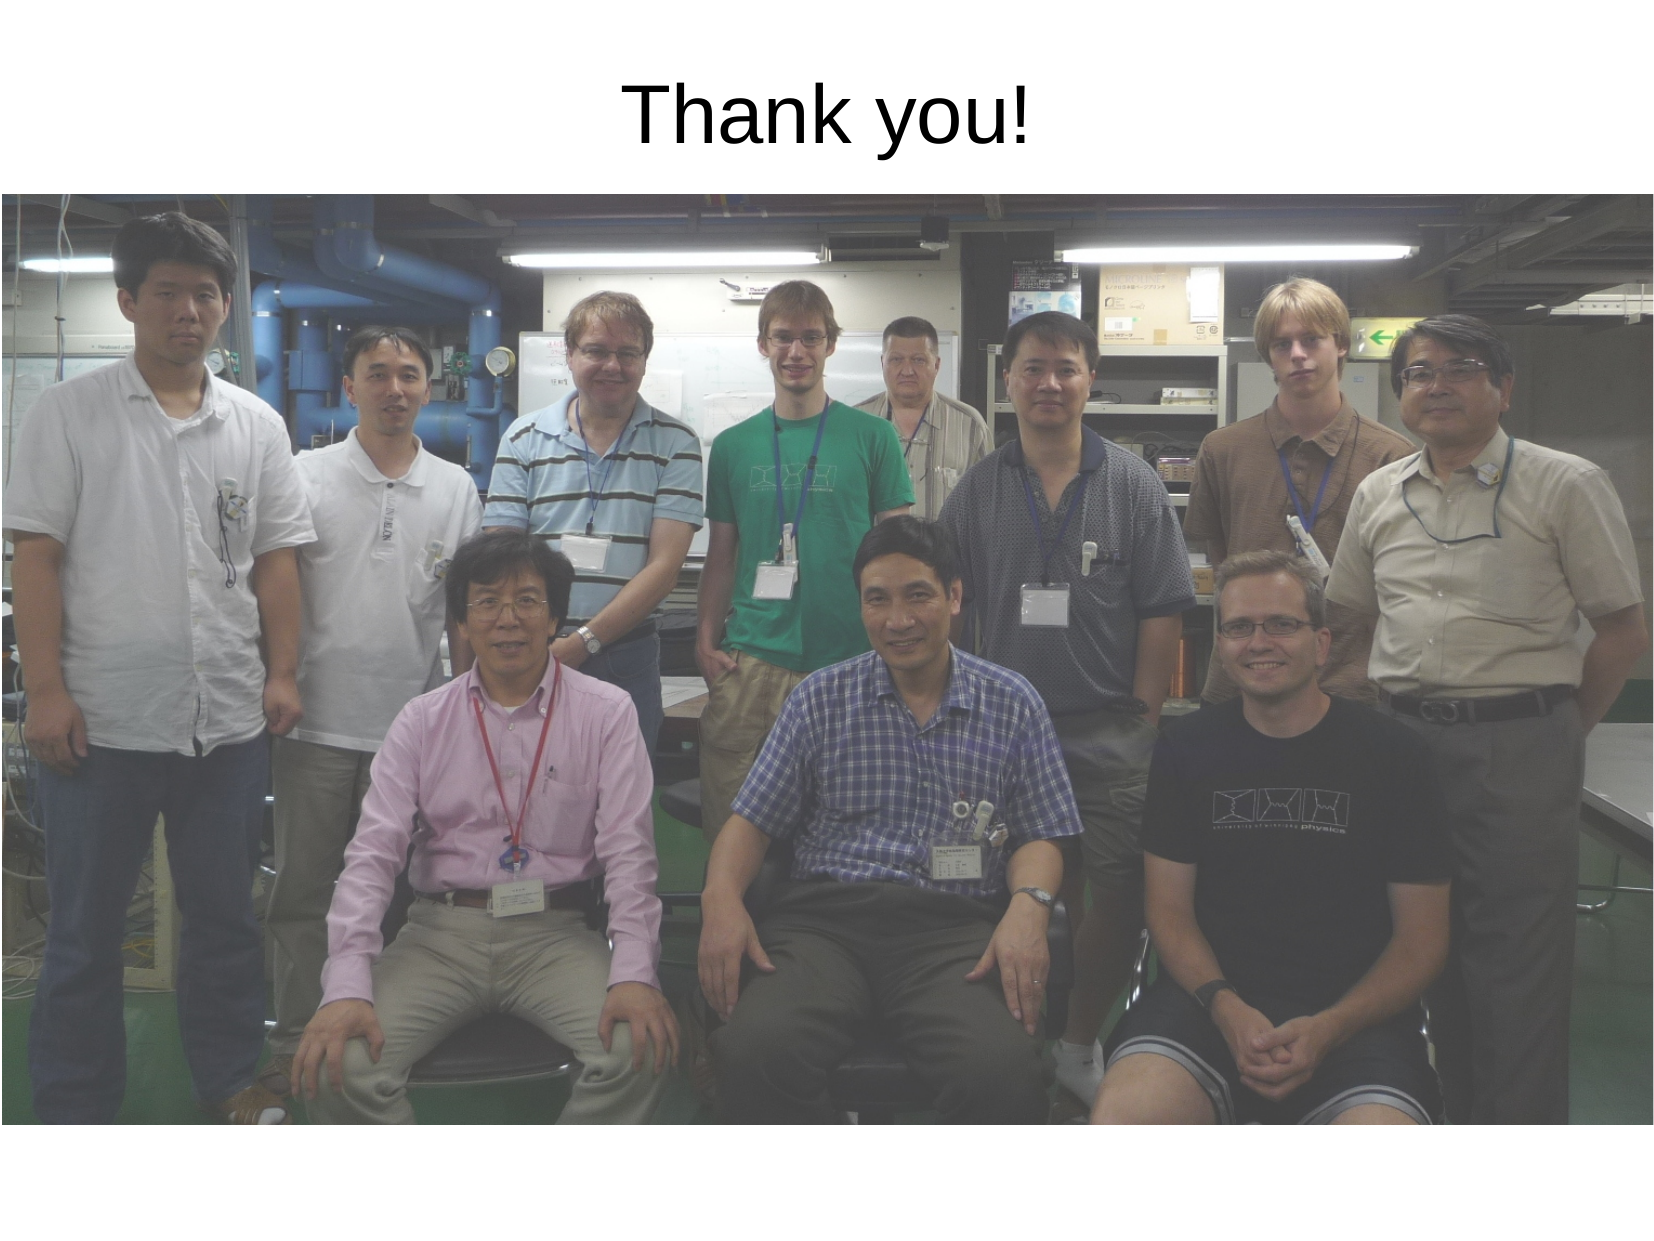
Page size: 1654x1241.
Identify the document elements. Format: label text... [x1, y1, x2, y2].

title Thank you! [0, 11, 1654, 219]
picture [2, 194, 1654, 1125]
